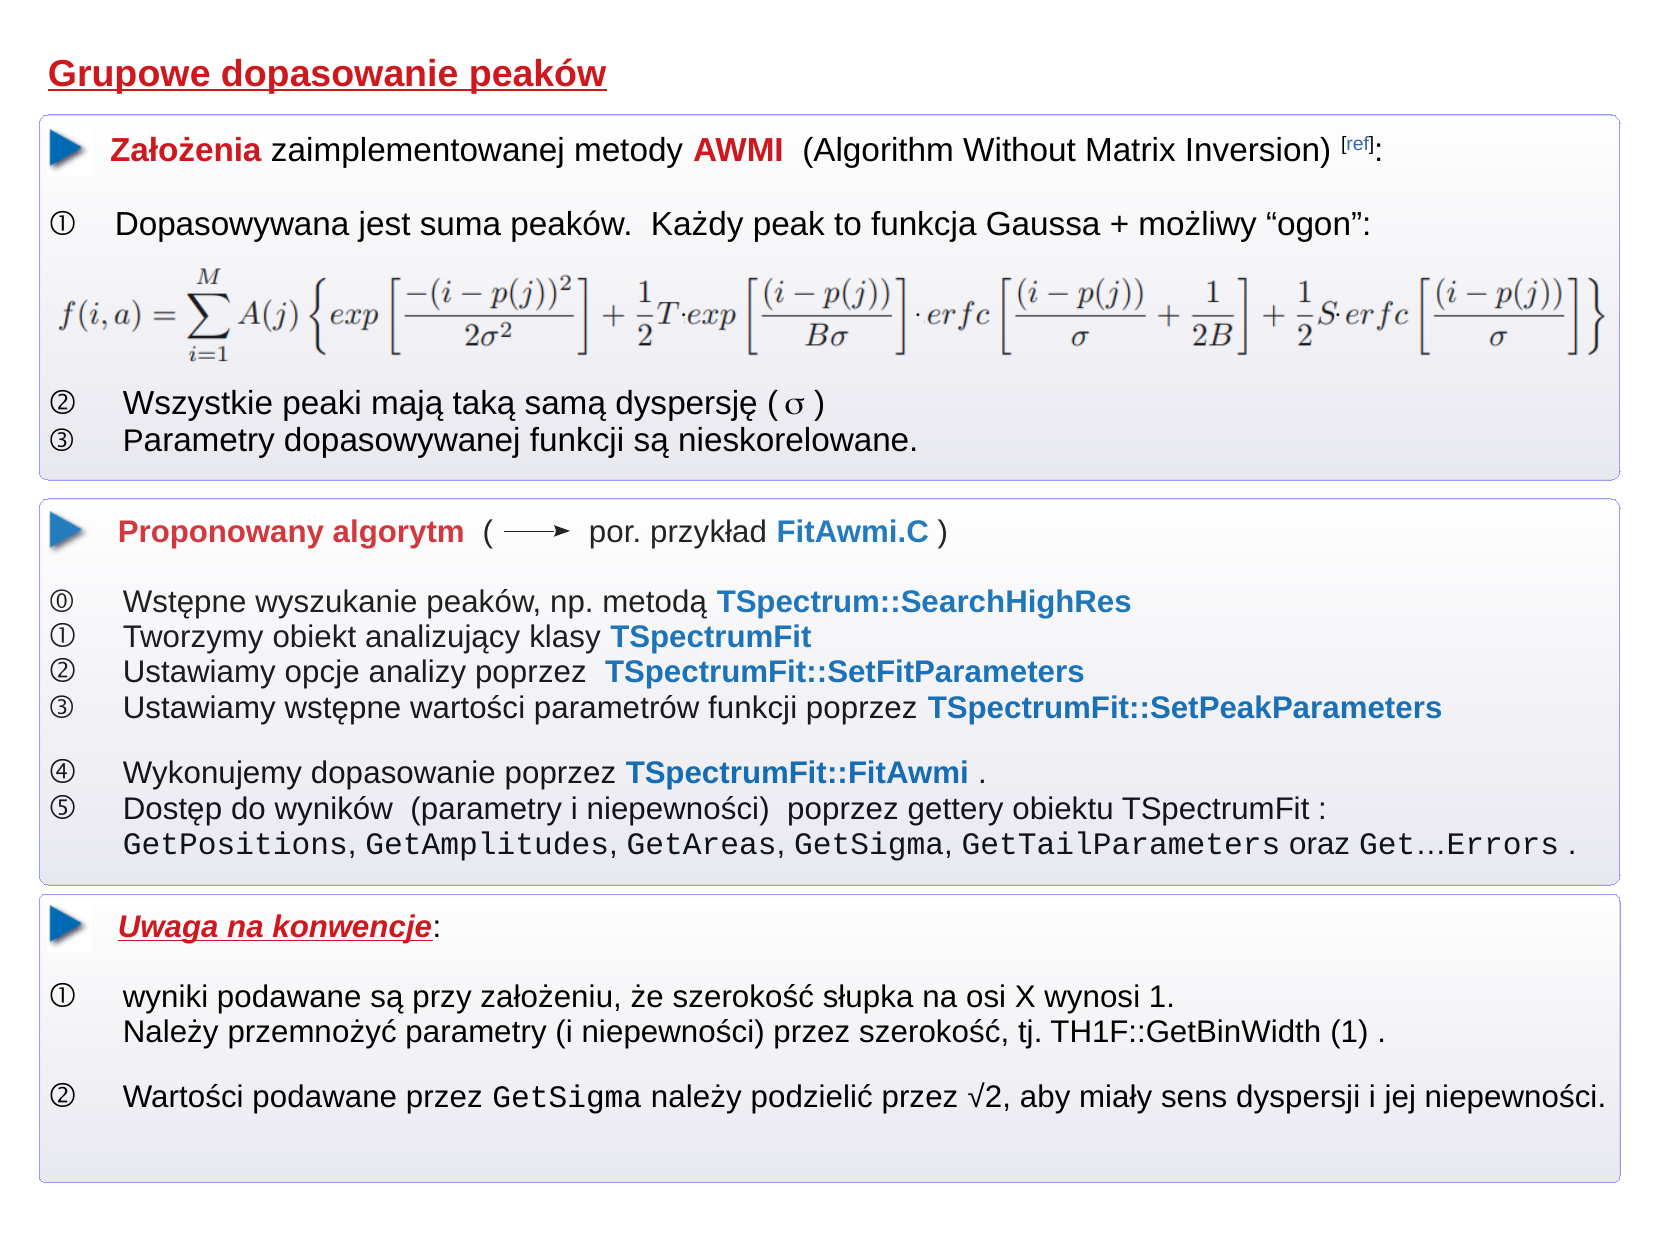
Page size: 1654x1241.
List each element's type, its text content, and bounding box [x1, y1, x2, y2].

text_box [39, 498, 1621, 886]
text_box [39, 1160, 1621, 1183]
text_box Grupowe dopasowanie peaków Założenia zaimplementowanej metody AWMI (Algorithm Without Matrix Inversion) [ref]:  Dopasowywana jest suma peaków. Każdy peak to funkcja Gaussa + możliwy “ogon”:  Wszystkie peaki mają taką samą dyspersję ( σ )  Parametry dopasowywanej funkcji są nieskorelowane. Proponowany algorytm ( por. przykład FitAwmi.C )  Wstępne wyszukanie peaków, np. metodą TSpectrum::SearchHighRes  Tworzymy obiekt analizujący klasy TSpectrumFit  Ustawiamy opcje analizy poprzez TSpectrumFit::SetFitParameters  Ustawiamy wstępne wartości parametrów funkcji poprzez TSpectrumFit::SetPeakParameters  Wykonujemy dopasowanie poprzez TSpectrumFit::FitAwmi . ⑤ Dostęp do wyników (parametry i niepewności) poprzez gettery obiektu TSpectrumFit : GetPositions, GetAmplitudes, GetAreas, GetSigma, GetTailParameters oraz Get…Errors . Uwaga na konwencje:  wyniki podawane są przy założeniu, że szerokość słupka na osi X wynosi 1. Należy przemnożyć parametry (i niepewności) przez szerokość, tj. TH1F::GetBinWidth (1) .  Wartości podawane przez GetSigma należy podzielić przez √2, aby miały sens dyspersji i jej niepewności. [33, 45, 1636, 1160]
